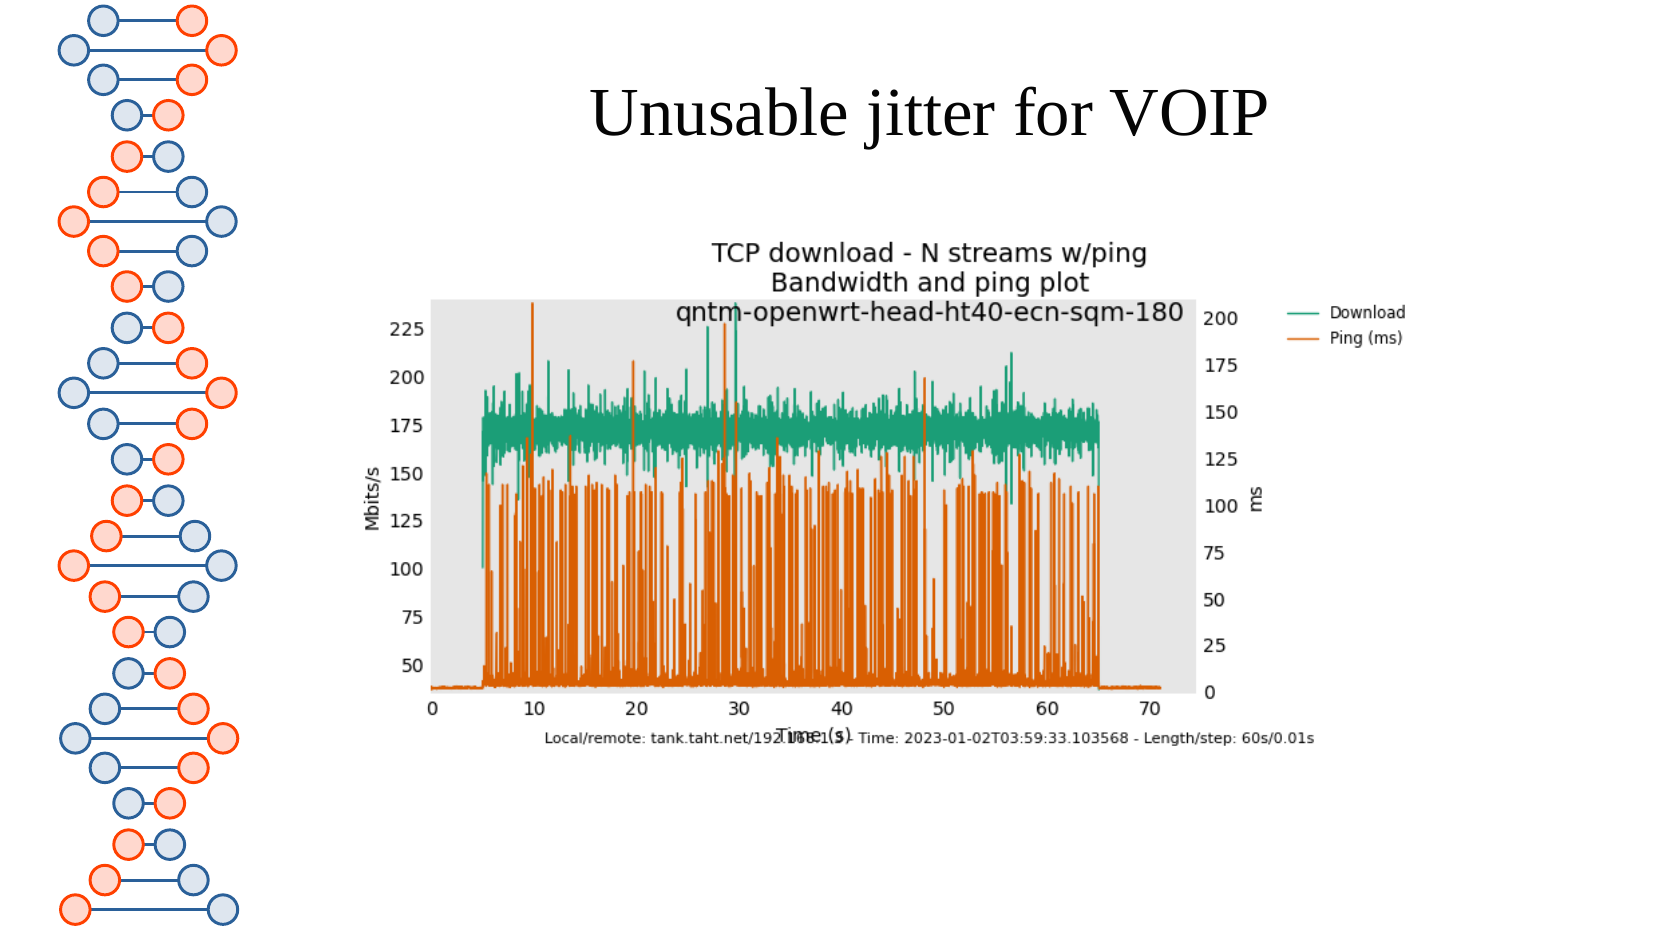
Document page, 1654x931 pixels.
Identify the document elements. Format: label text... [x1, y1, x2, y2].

title Unusable jitter for VOIP [265, 35, 1595, 189]
picture [265, 238, 1595, 750]
